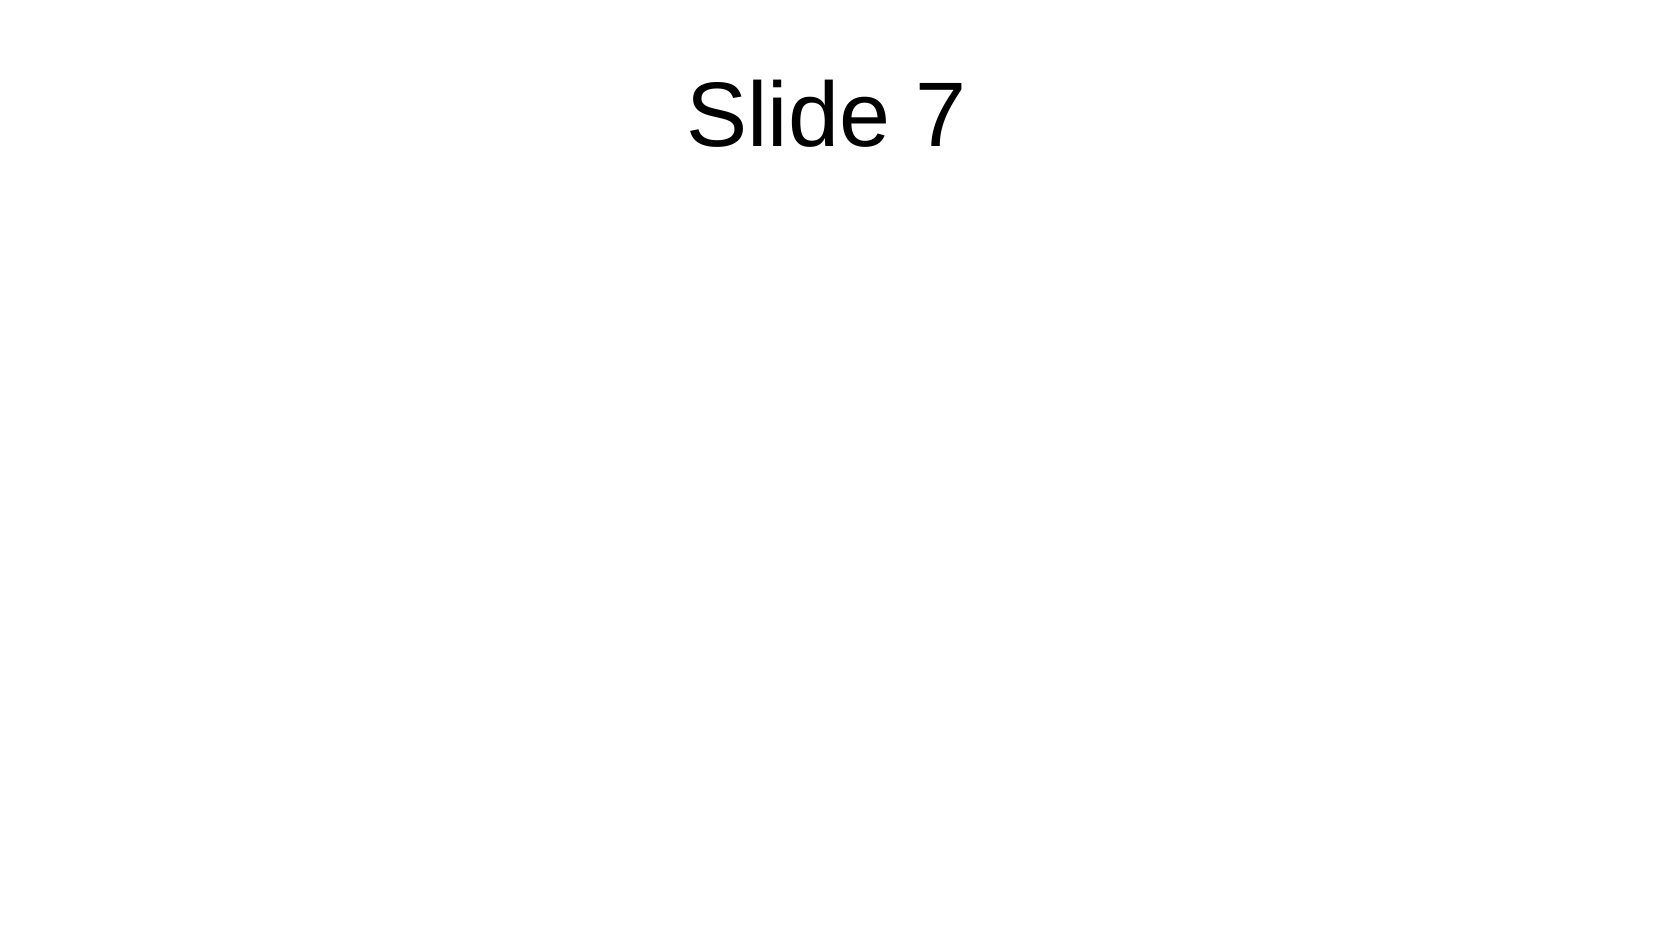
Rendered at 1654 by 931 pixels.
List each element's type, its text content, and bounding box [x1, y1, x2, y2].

title Slide 7 [82, 37, 1571, 193]
